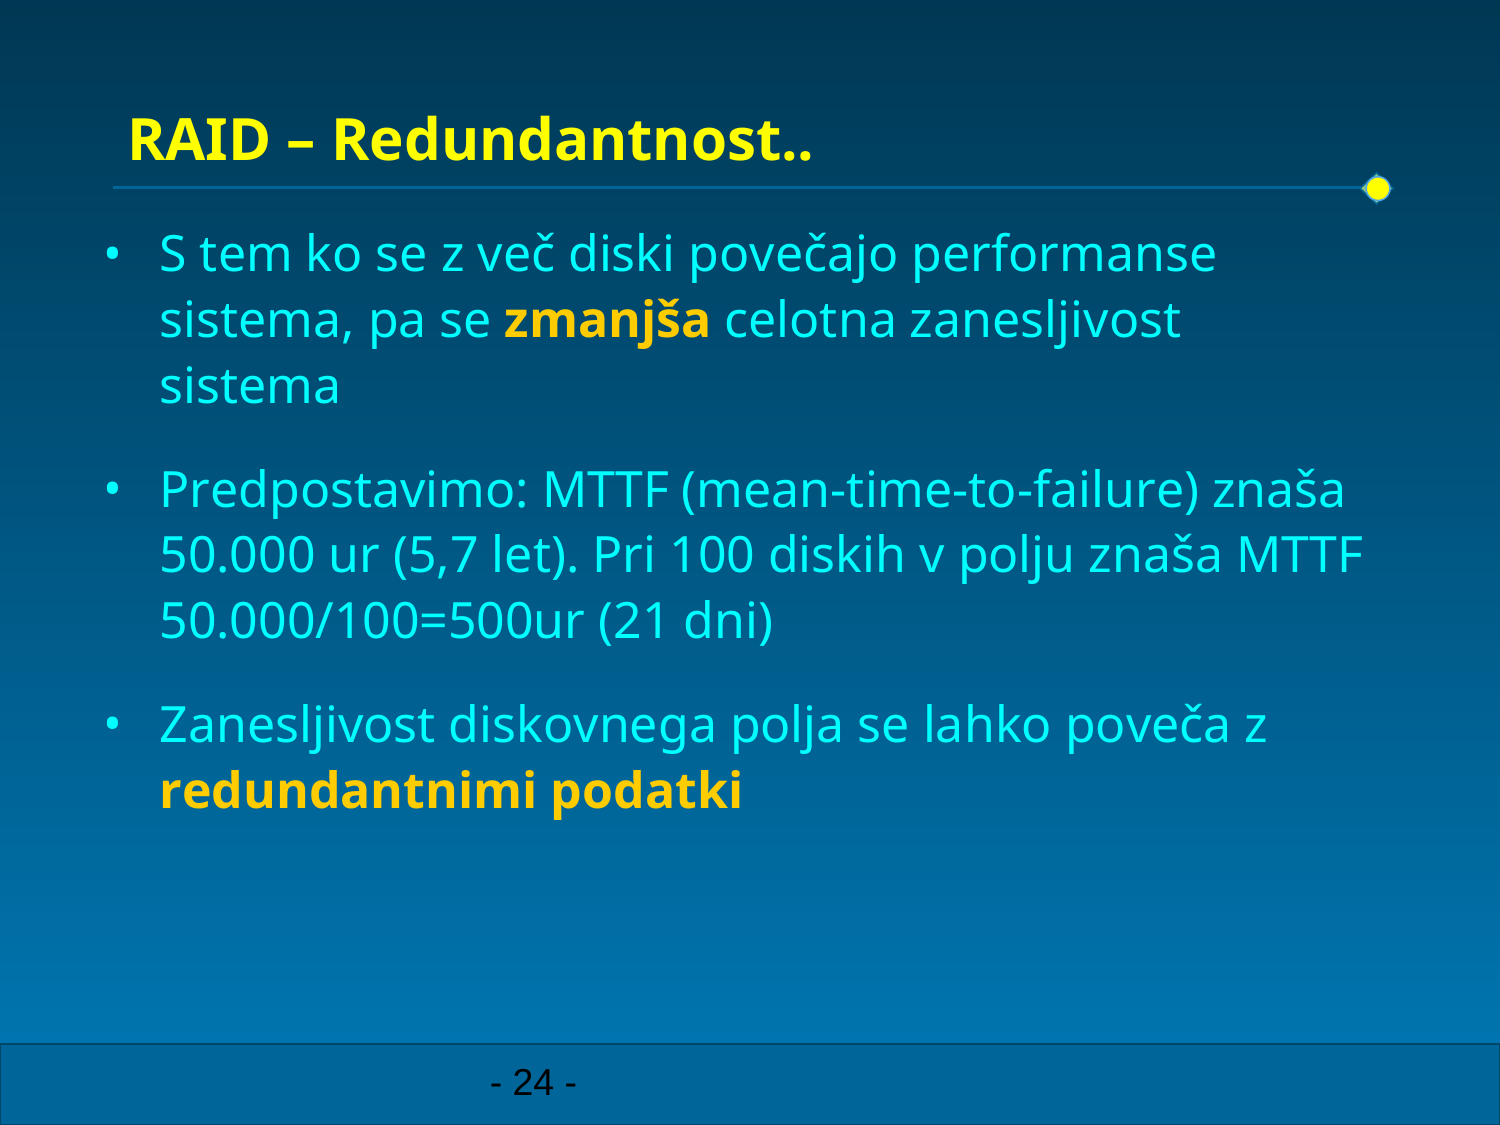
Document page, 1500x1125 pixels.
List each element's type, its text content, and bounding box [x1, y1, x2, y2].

list S tem ko se z več diski povečajo performanse sistema, pa se zmanjša celotna zanesljivost sistema Predpostavimo: MTTF (mean-time-to-failure) znaša 50.000 ur (5,7 let). Pri 100 diskih v polju znaša MTTF 50.000/100=500ur (21 dni) Zanesljivost diskovnega polja se lahko poveča z redundantnimi podatki [88, 207, 1388, 1016]
title RAID – Redundantnost.. [112, 94, 1388, 181]
